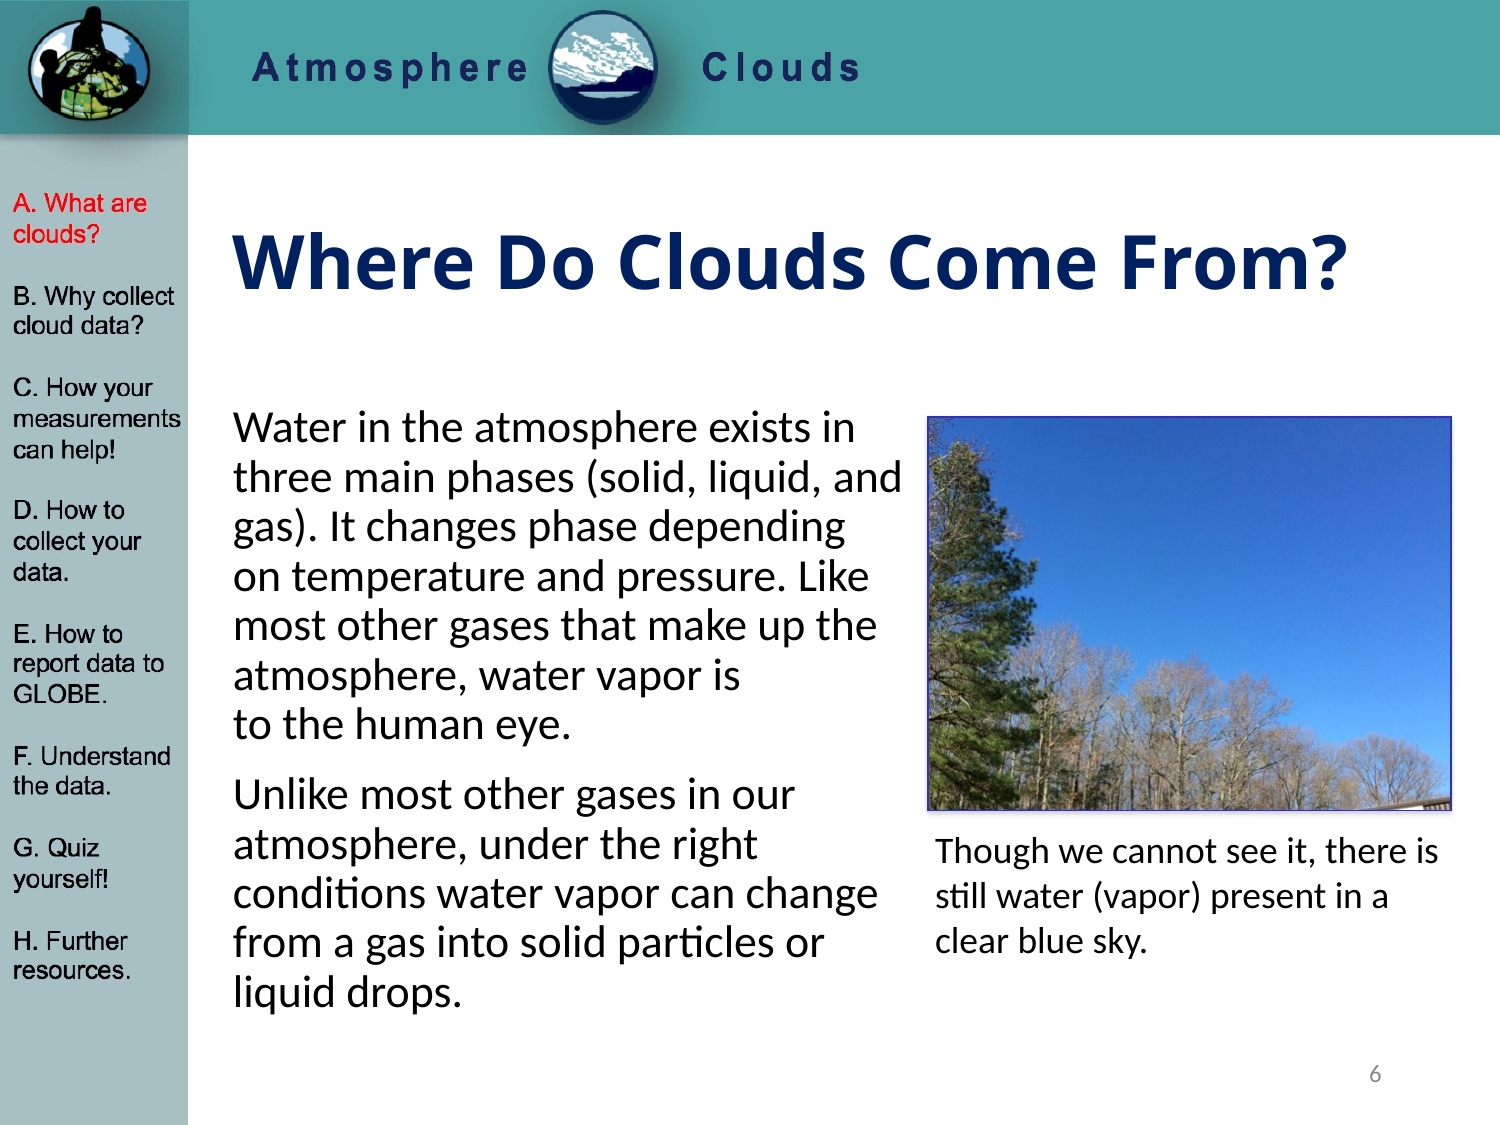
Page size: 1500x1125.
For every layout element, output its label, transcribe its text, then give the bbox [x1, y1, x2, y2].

list Water in the atmosphere exists in three main phases (solid, liquid, and gas). It changes phase depending on temperature and pressure. Like most other gases that make up the atmosphere, water vapor is invisible to the human eye. Unlike most other gases in our atmosphere, under the right conditions water vapor can change from a gas into solid particles or liquid drops. [217, 395, 920, 1093]
picture [920, 412, 1458, 818]
text_box Though we cannot see it, there is still water (vapor) present in a clear blue sky. [920, 818, 1458, 969]
title Where Do Clouds Come From? [217, 156, 1442, 375]
slide_number <number> [1059, 1042, 1397, 1103]
picture [0, 0, 1500, 1125]
